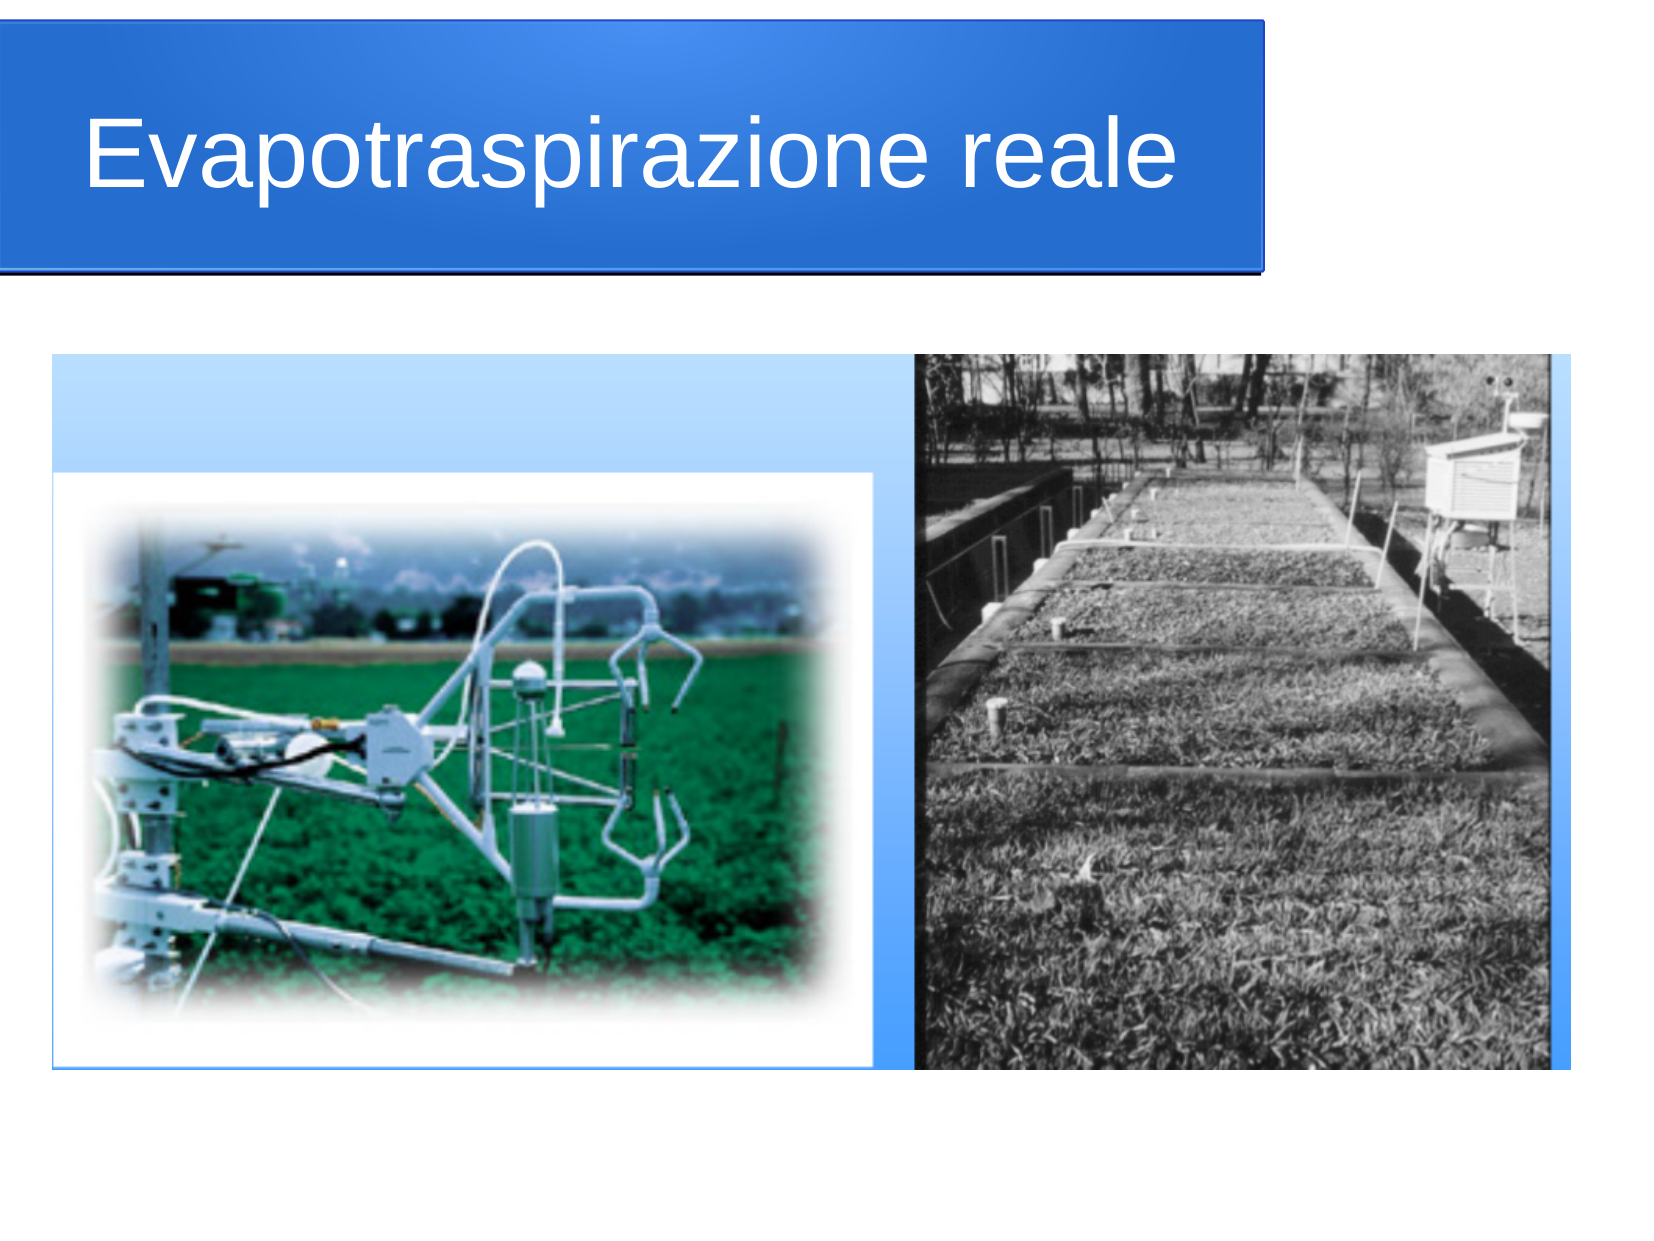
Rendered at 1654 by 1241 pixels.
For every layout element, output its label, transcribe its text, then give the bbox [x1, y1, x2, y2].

picture [52, 354, 1571, 1070]
title Evapotraspirazione reale [82, 49, 1250, 257]
